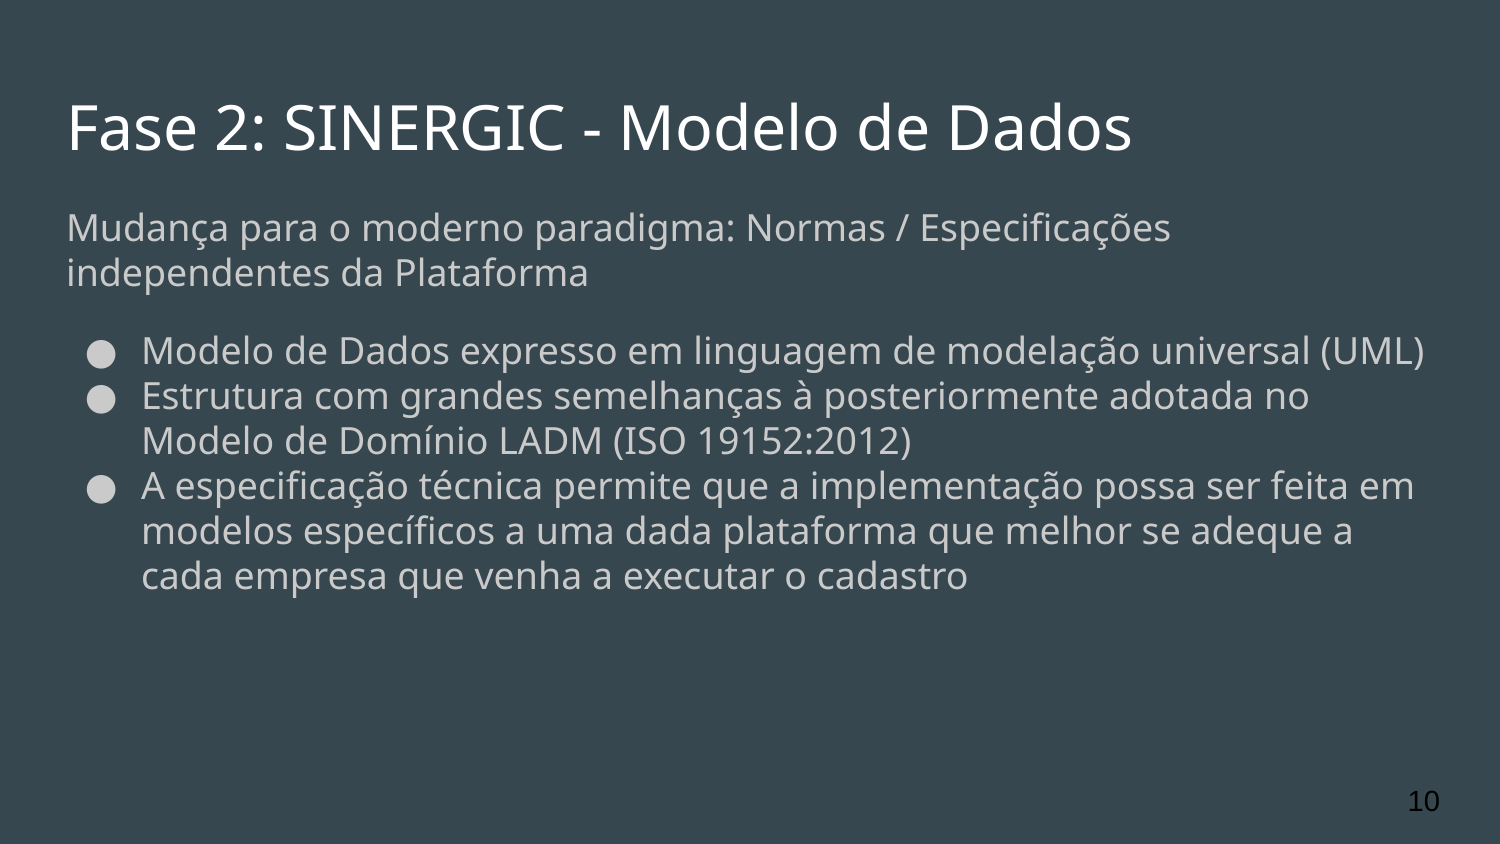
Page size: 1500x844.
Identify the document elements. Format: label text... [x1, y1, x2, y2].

list Mudança para o moderno paradigma: Normas / Especificações independentes da Plataforma Modelo de Dados expresso em linguagem de modelação universal (UML) Estrutura com grandes semelhanças à posteriormente adotada no Modelo de Domínio LADM (ISO 19152:2012) A especificação técnica permite que a implementação possa ser feita em modelos específicos a uma dada plataforma que melhor se adeque a cada empresa que venha a executar o cadastro [51, 189, 1449, 750]
slide_number <number> [1392, 767, 1483, 833]
title Fase 2: SINERGIC - Modelo de Dados [51, 72, 1449, 167]
